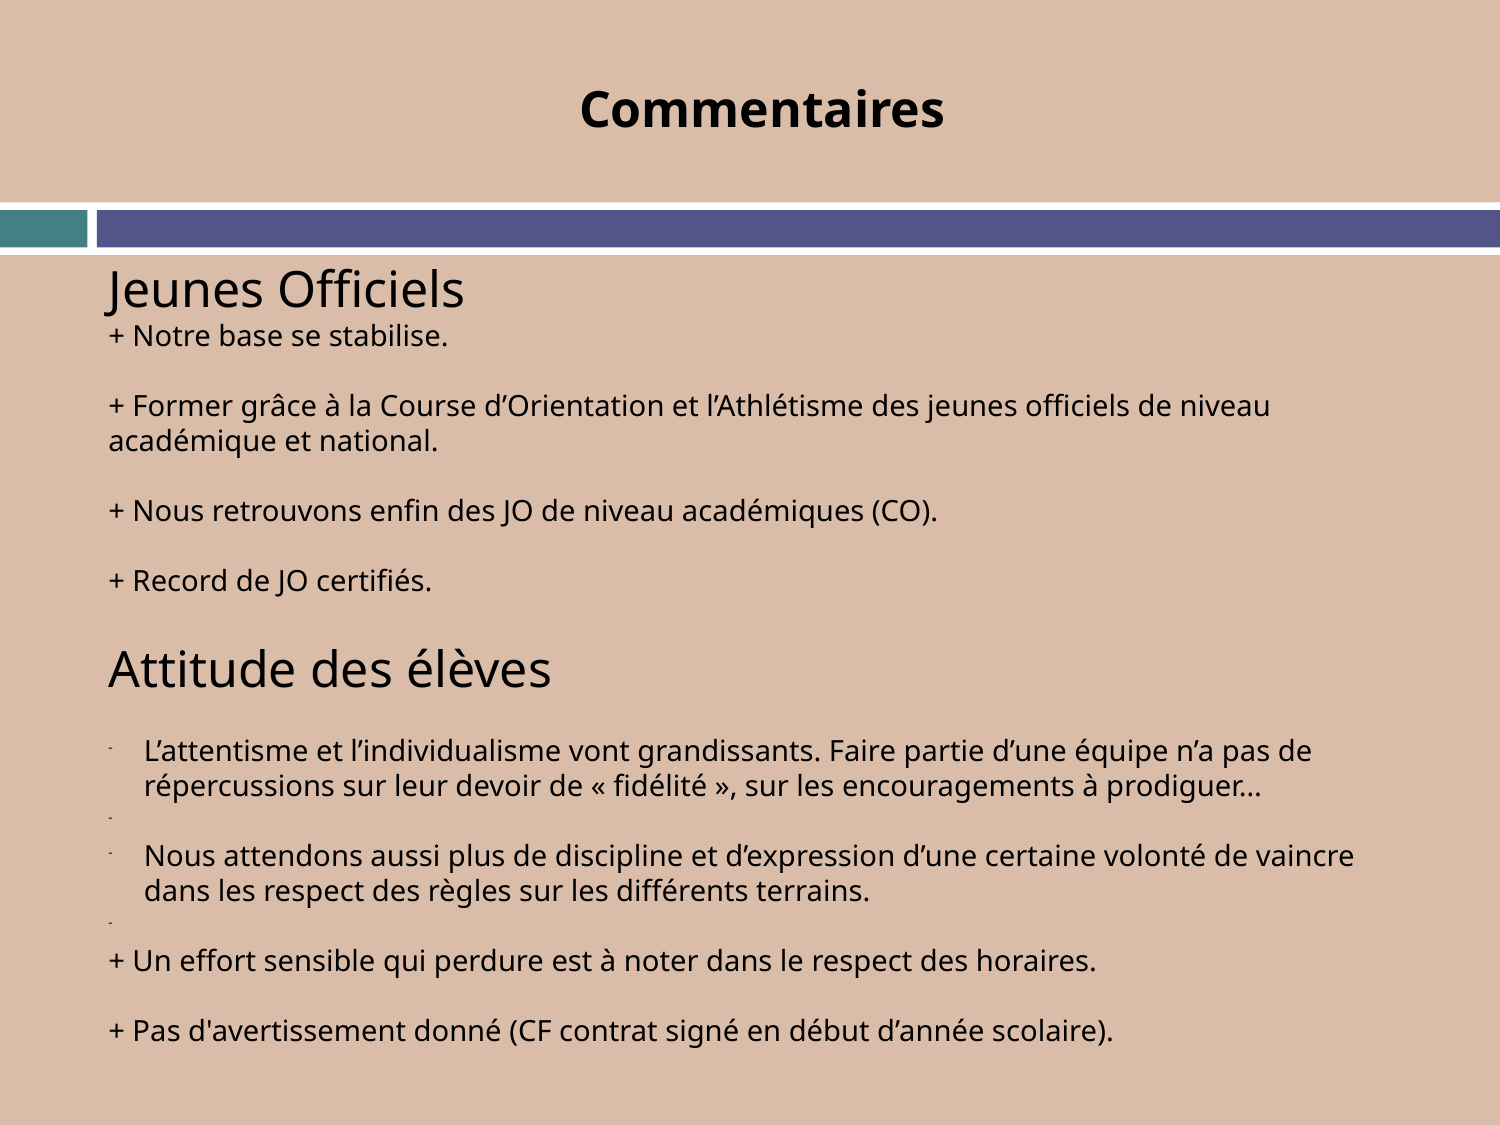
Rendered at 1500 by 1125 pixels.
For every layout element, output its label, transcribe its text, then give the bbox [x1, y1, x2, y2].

text_box Commentaires Jeunes Officiels + Notre base se stabilise. + Former grâce à la Course d’Orientation et l’Athlétisme des jeunes officiels de niveau académique et national. + Nous retrouvons enfin des JO de niveau académiques (CO). + Record de JO certifiés. Attitude des élèves L’attentisme et l’individualisme vont grandissants. Faire partie d’une équipe n’a pas de répercussions sur leur devoir de « fidélité », sur les encouragements à prodiguer… Nous attendons aussi plus de discipline et d’expression d’une certaine volonté de vaincre dans les respect des règles sur les différents terrains. + Un effort sensible qui perdure est à noter dans le respect des horaires. + Pas d'avertissement donné (CF contrat signé en début d’année scolaire). [93, 70, 1418, 1125]
